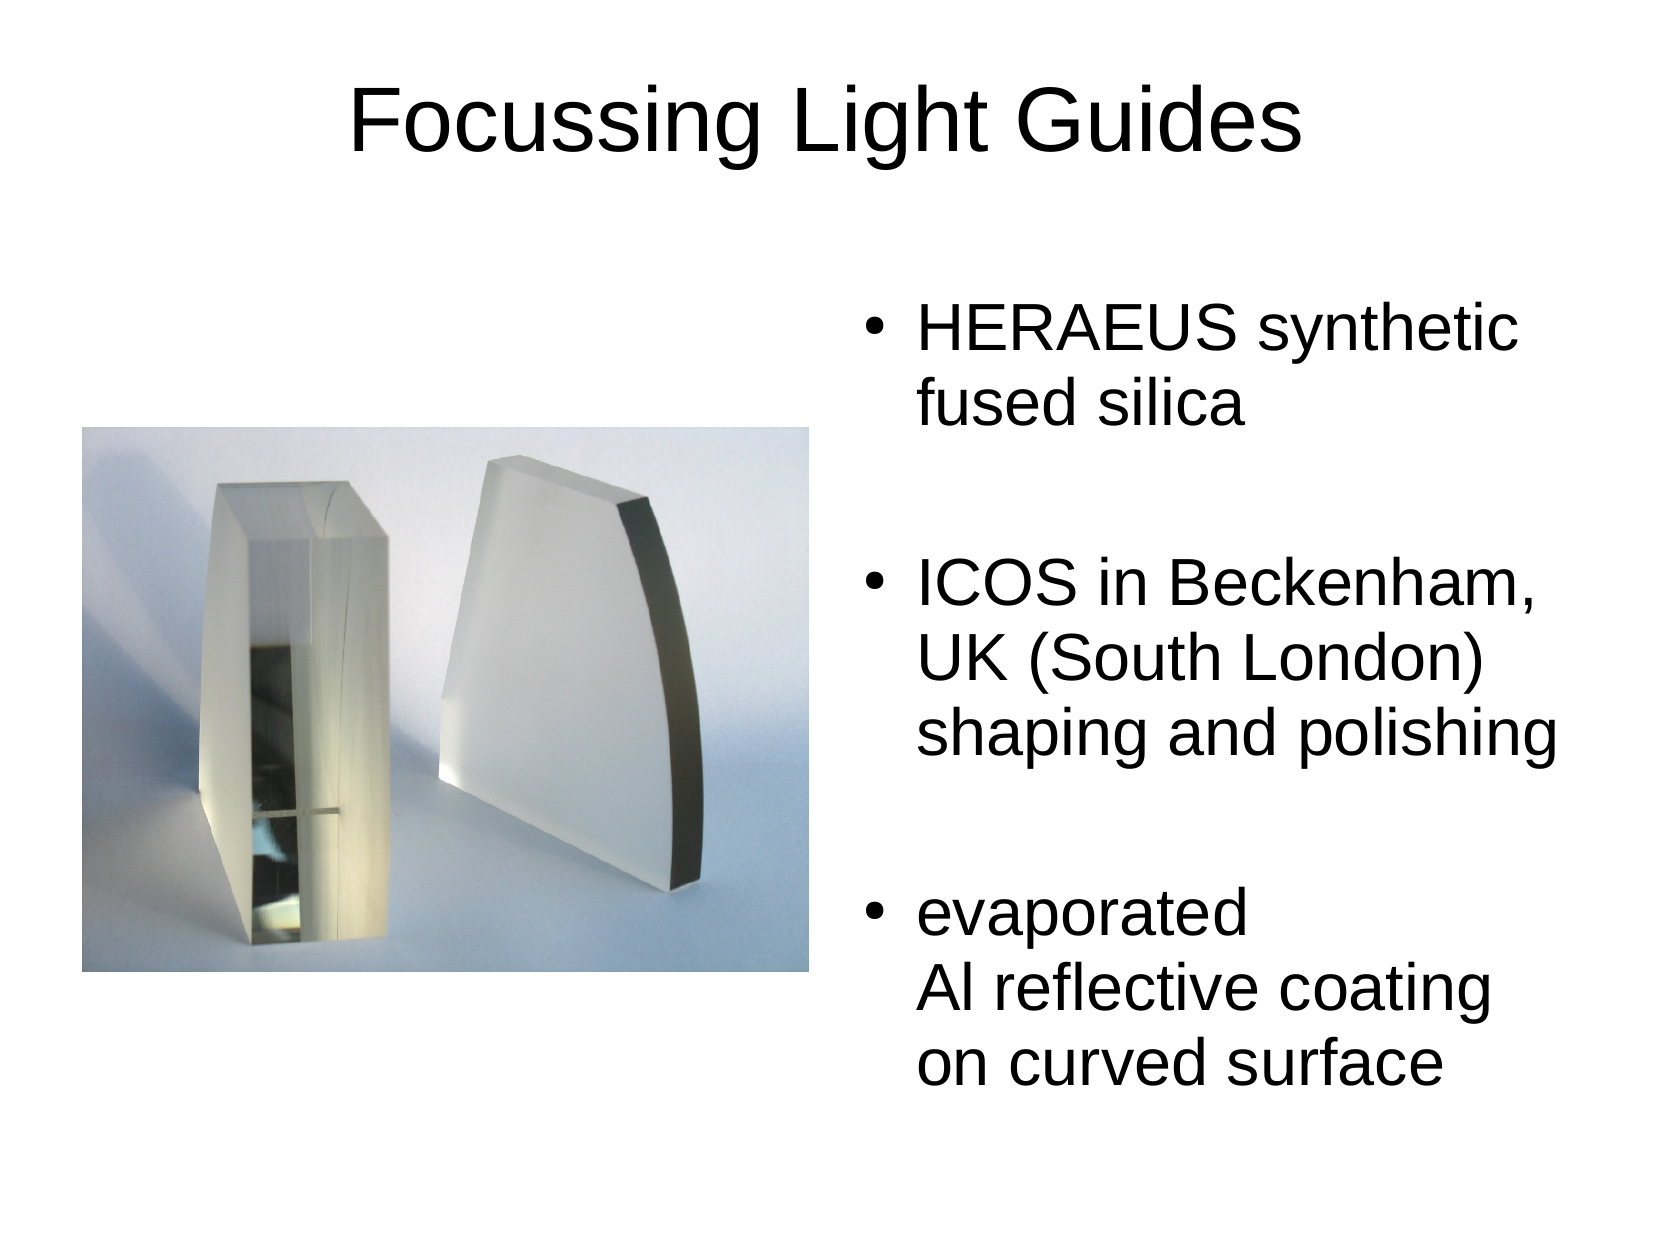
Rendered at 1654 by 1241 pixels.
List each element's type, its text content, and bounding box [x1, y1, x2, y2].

picture [82, 427, 809, 972]
list HERAEUS synthetic fused silica ICOS in Beckenham, UK (South London) shaping and polishing evaporated Al reflective coating on curved surface [845, 290, 1572, 1182]
title Focussing Light Guides [82, 49, 1571, 189]
